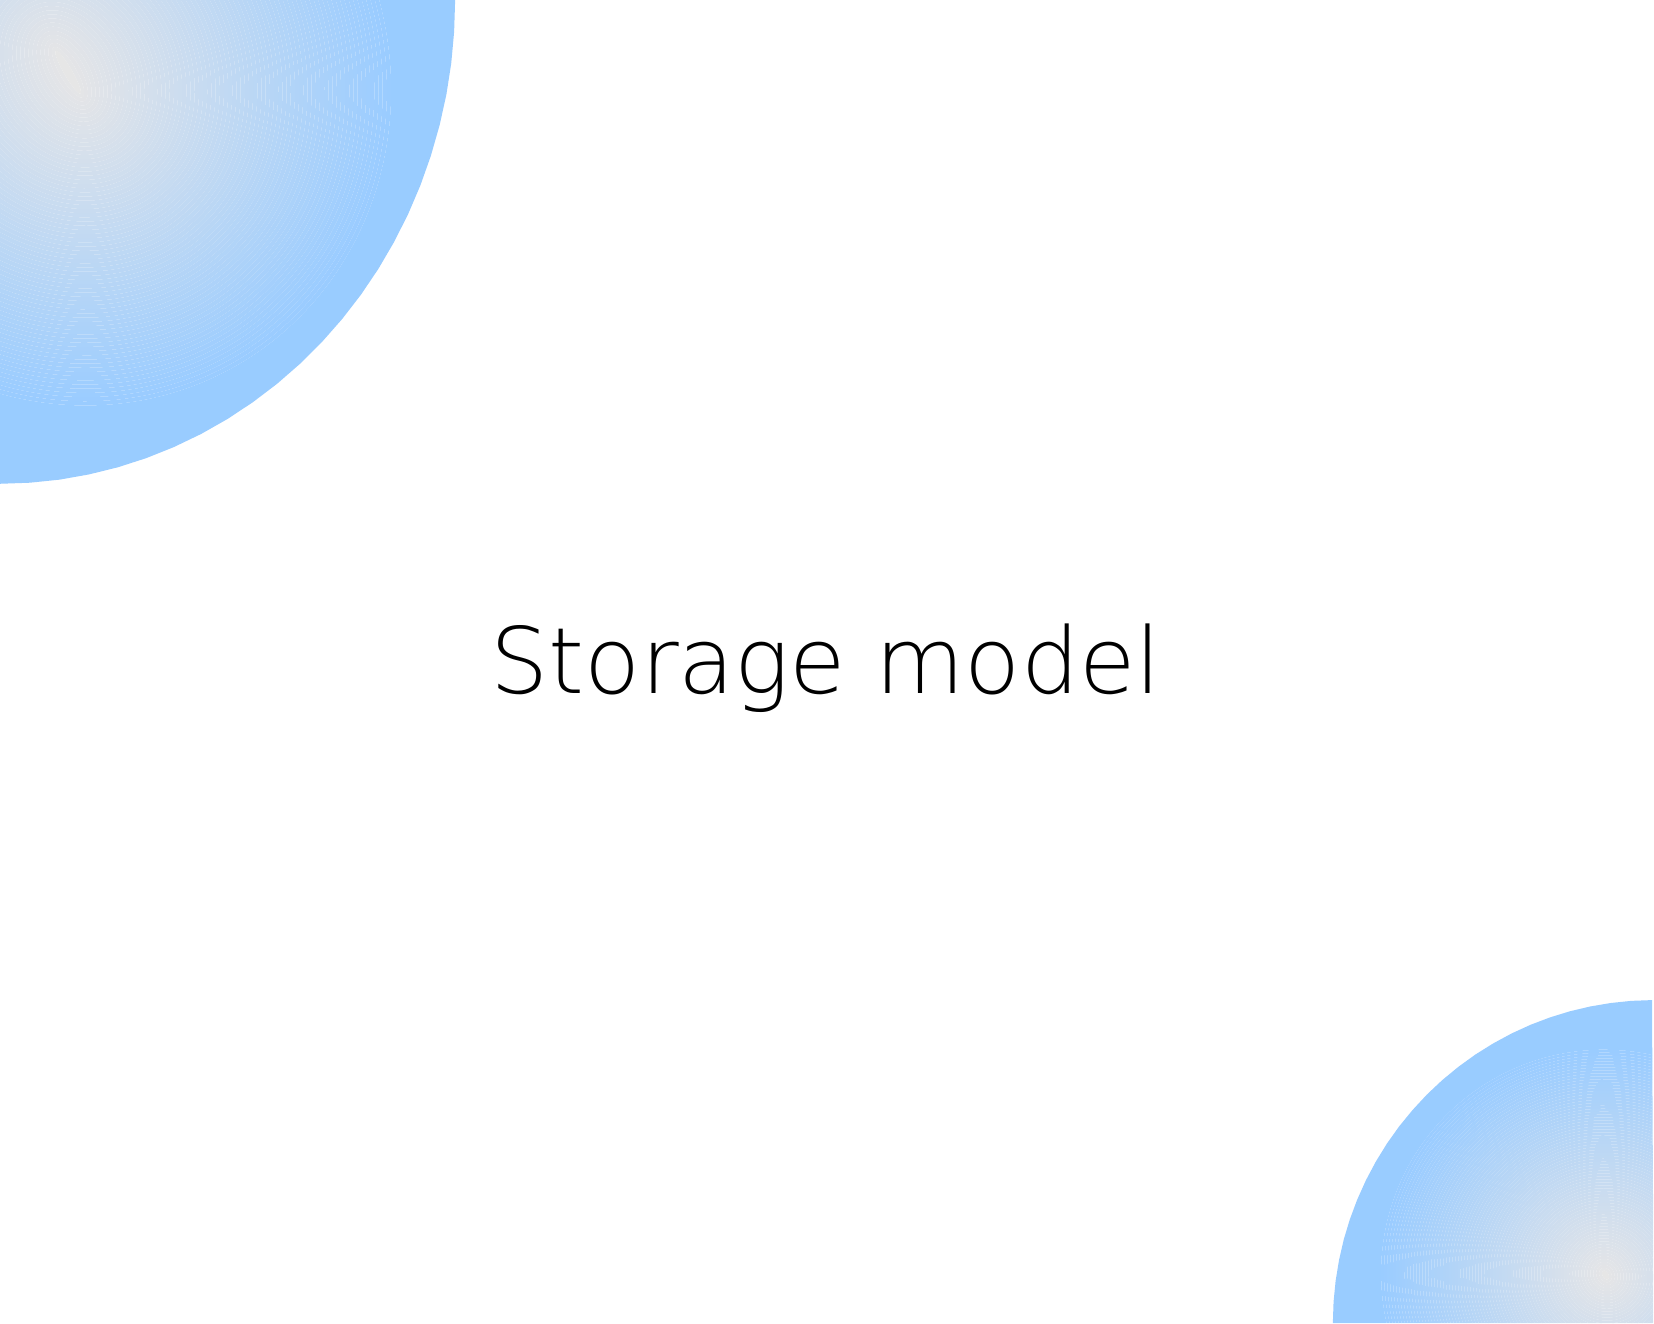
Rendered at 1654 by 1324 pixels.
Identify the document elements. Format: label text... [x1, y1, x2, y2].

subtitle Storage model [82, 149, 1571, 1174]
